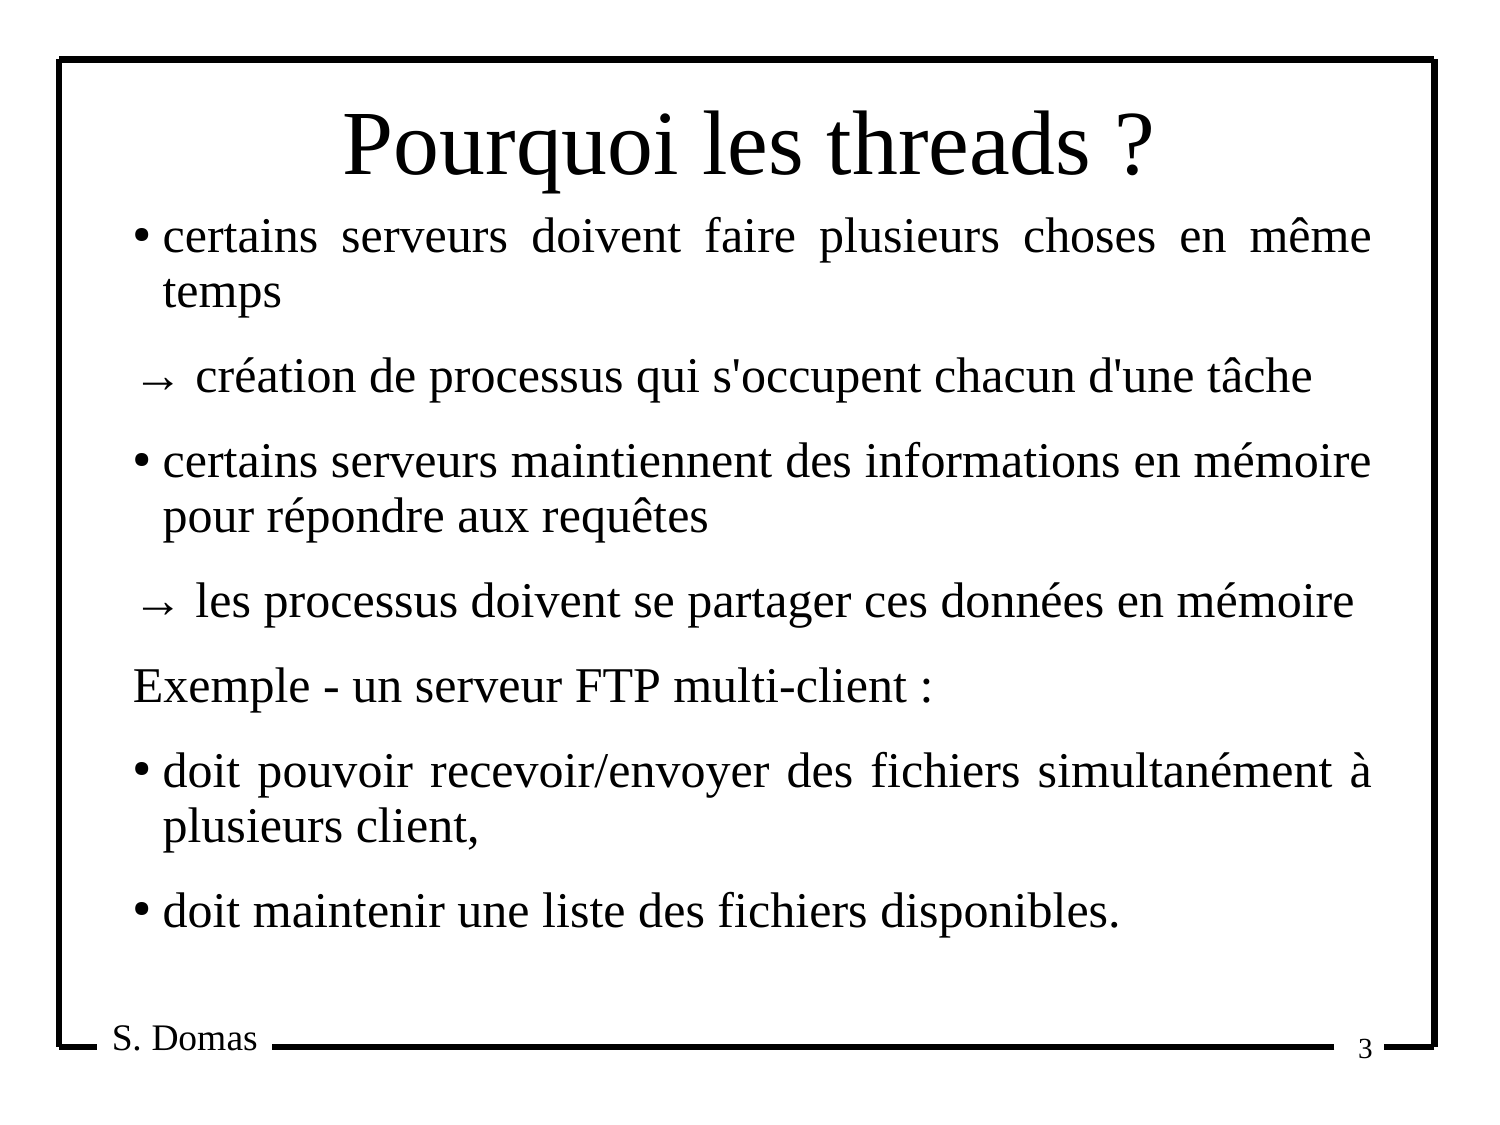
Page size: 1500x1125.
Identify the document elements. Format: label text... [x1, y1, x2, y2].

title Pourquoi les threads ? [112, 49, 1388, 238]
text_box certains serveurs doivent faire plusieurs choses en même temps → création de processus qui s'occupent chacun d'une tâche certains serveurs maintiennent des informations en mémoire pour répondre aux requêtes → les processus doivent se partager ces données en mémoire Exemple - un serveur FTP multi-client : doit pouvoir recevoir/envoyer des fichiers simultanément à plusieurs client, doit maintenir une liste des fichiers disponibles. [118, 238, 1388, 976]
text_box S. Domas [97, 1009, 273, 1067]
